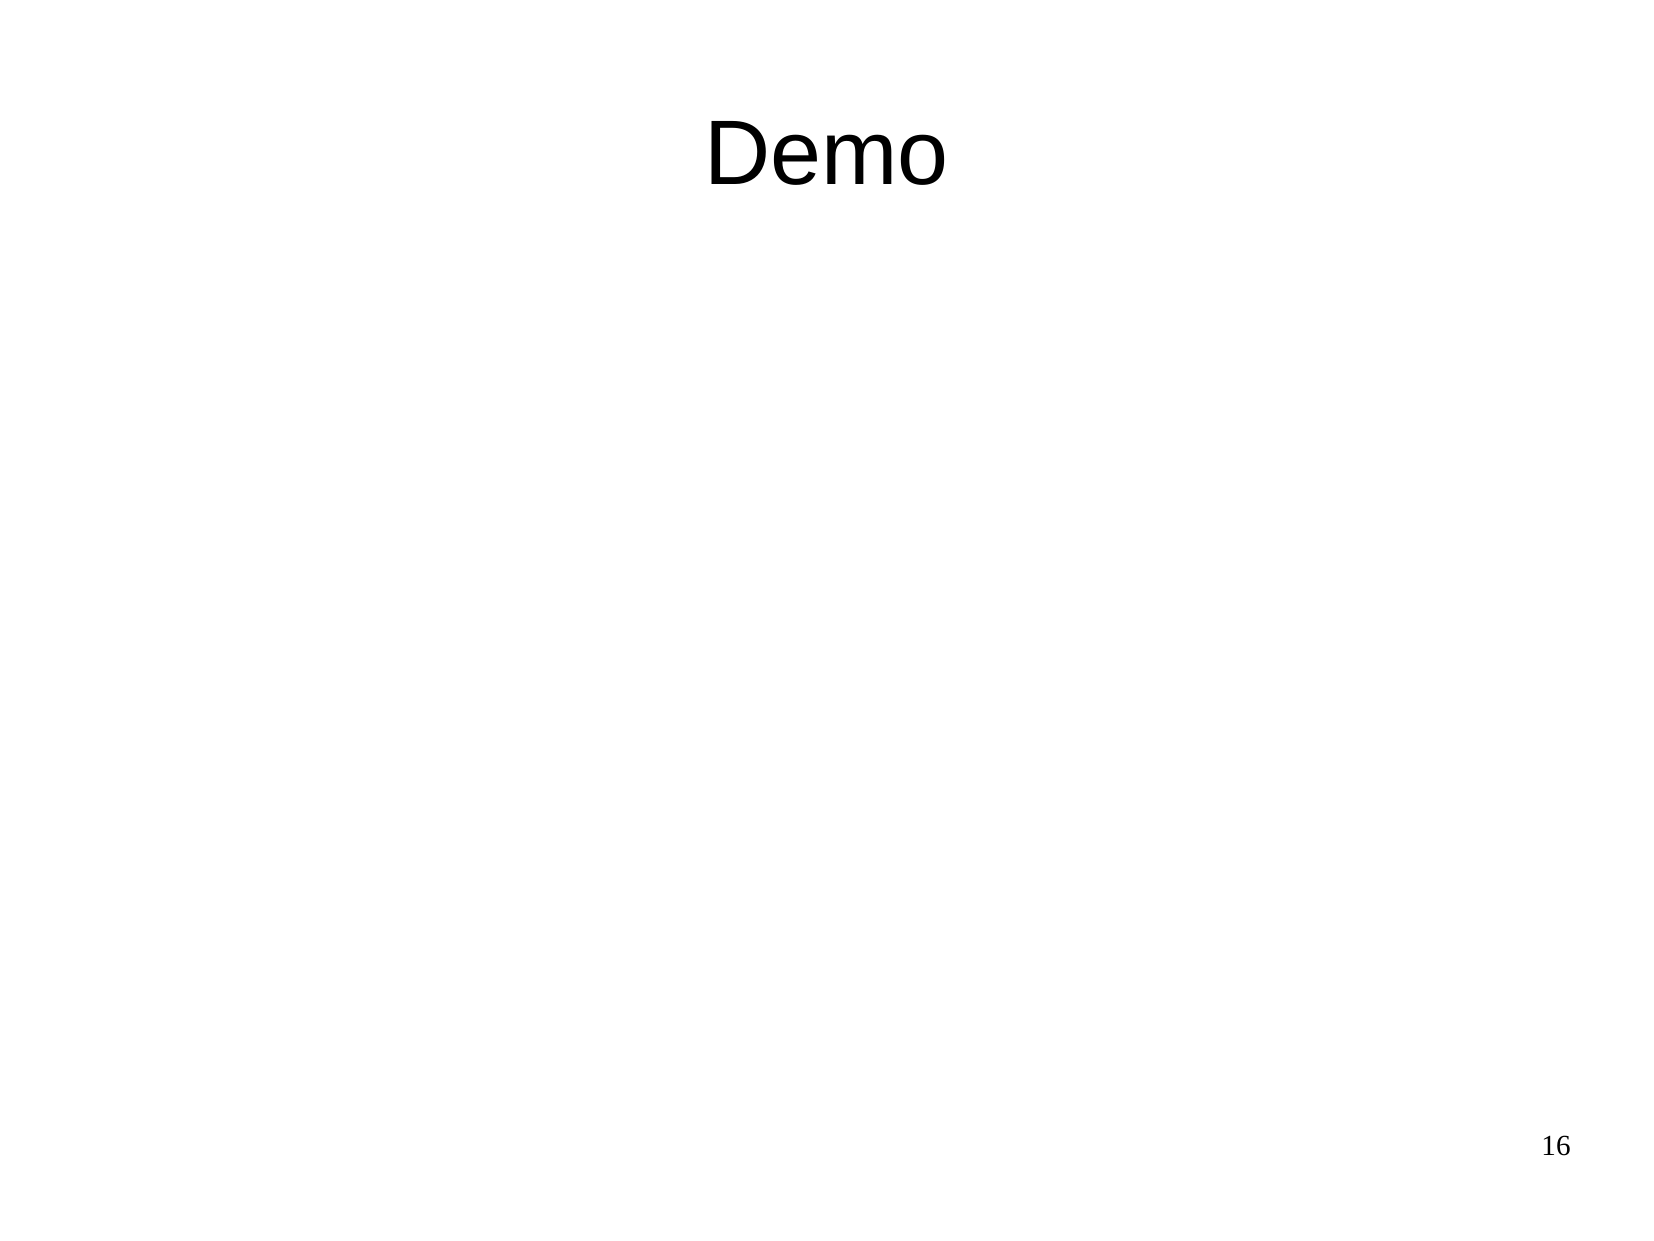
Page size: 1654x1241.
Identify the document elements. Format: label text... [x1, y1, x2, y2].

title Demo [82, 56, 1571, 250]
